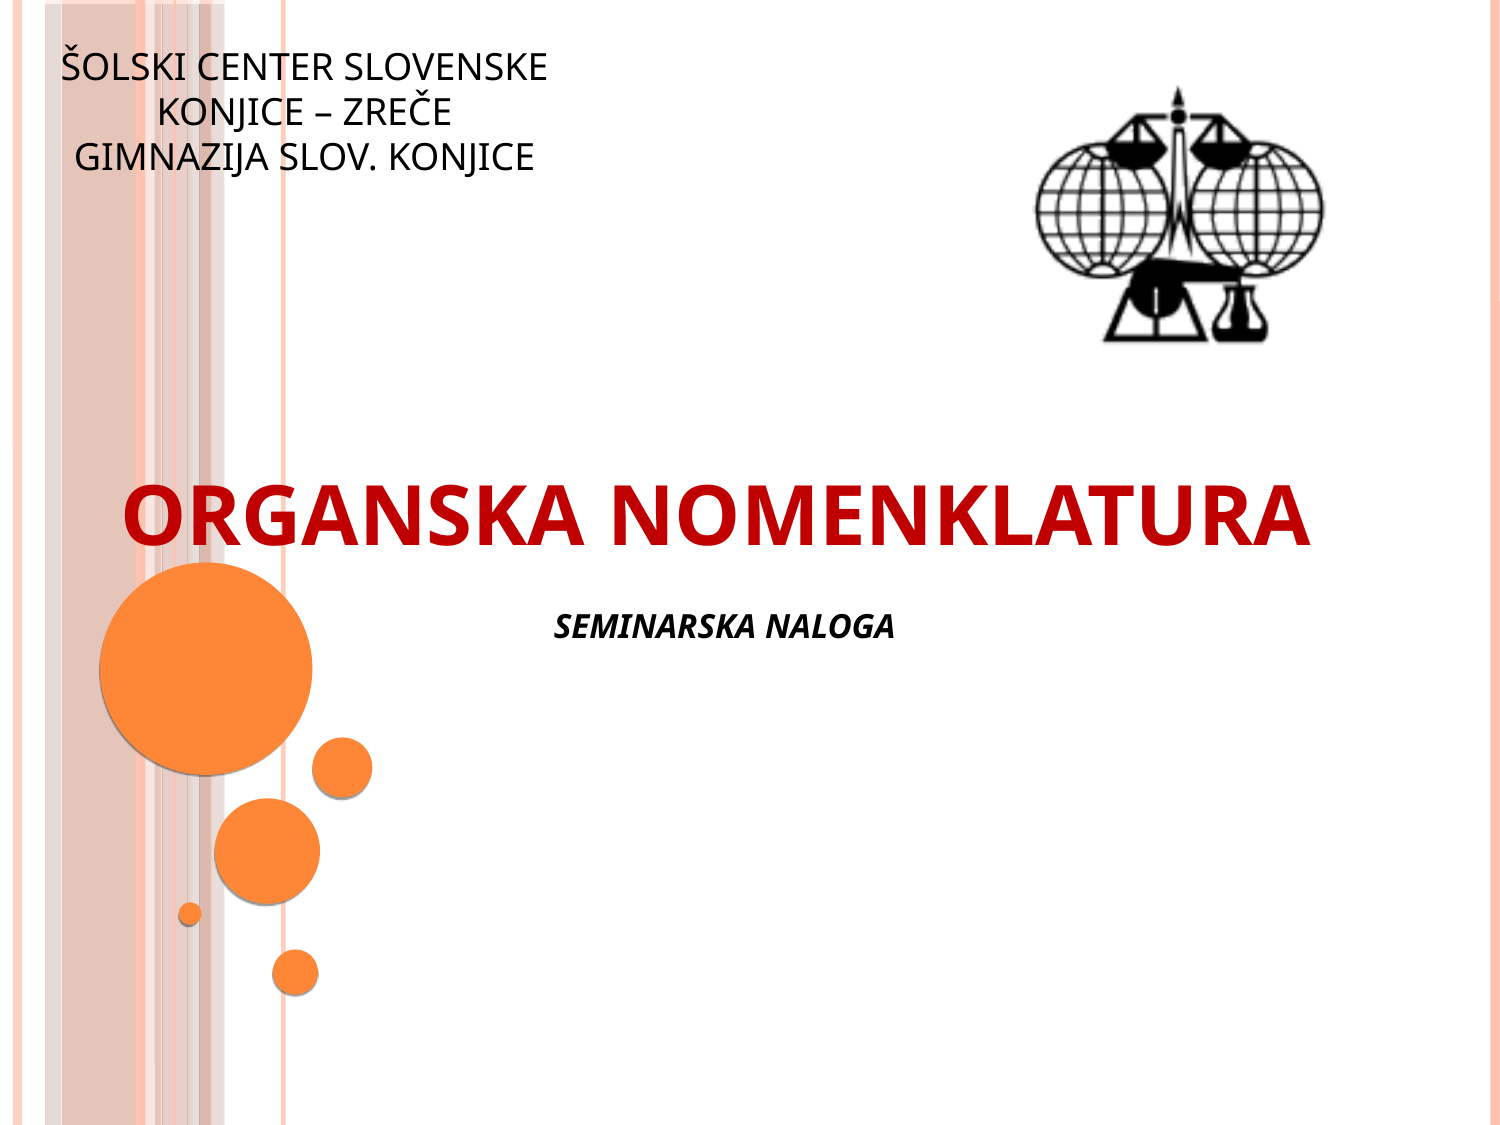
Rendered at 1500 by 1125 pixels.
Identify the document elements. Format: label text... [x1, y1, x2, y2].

subtitle SEMINARSKA NALOGA [539, 597, 997, 692]
picture [1031, 81, 1329, 348]
title ORGANSKA NOMENKLATURA [105, 410, 1381, 570]
text_box ŠOLSKI CENTER SLOVENSKE KONJICE – ZREČE GIMNAZIJA SLOV. KONJICE [35, 35, 575, 185]
